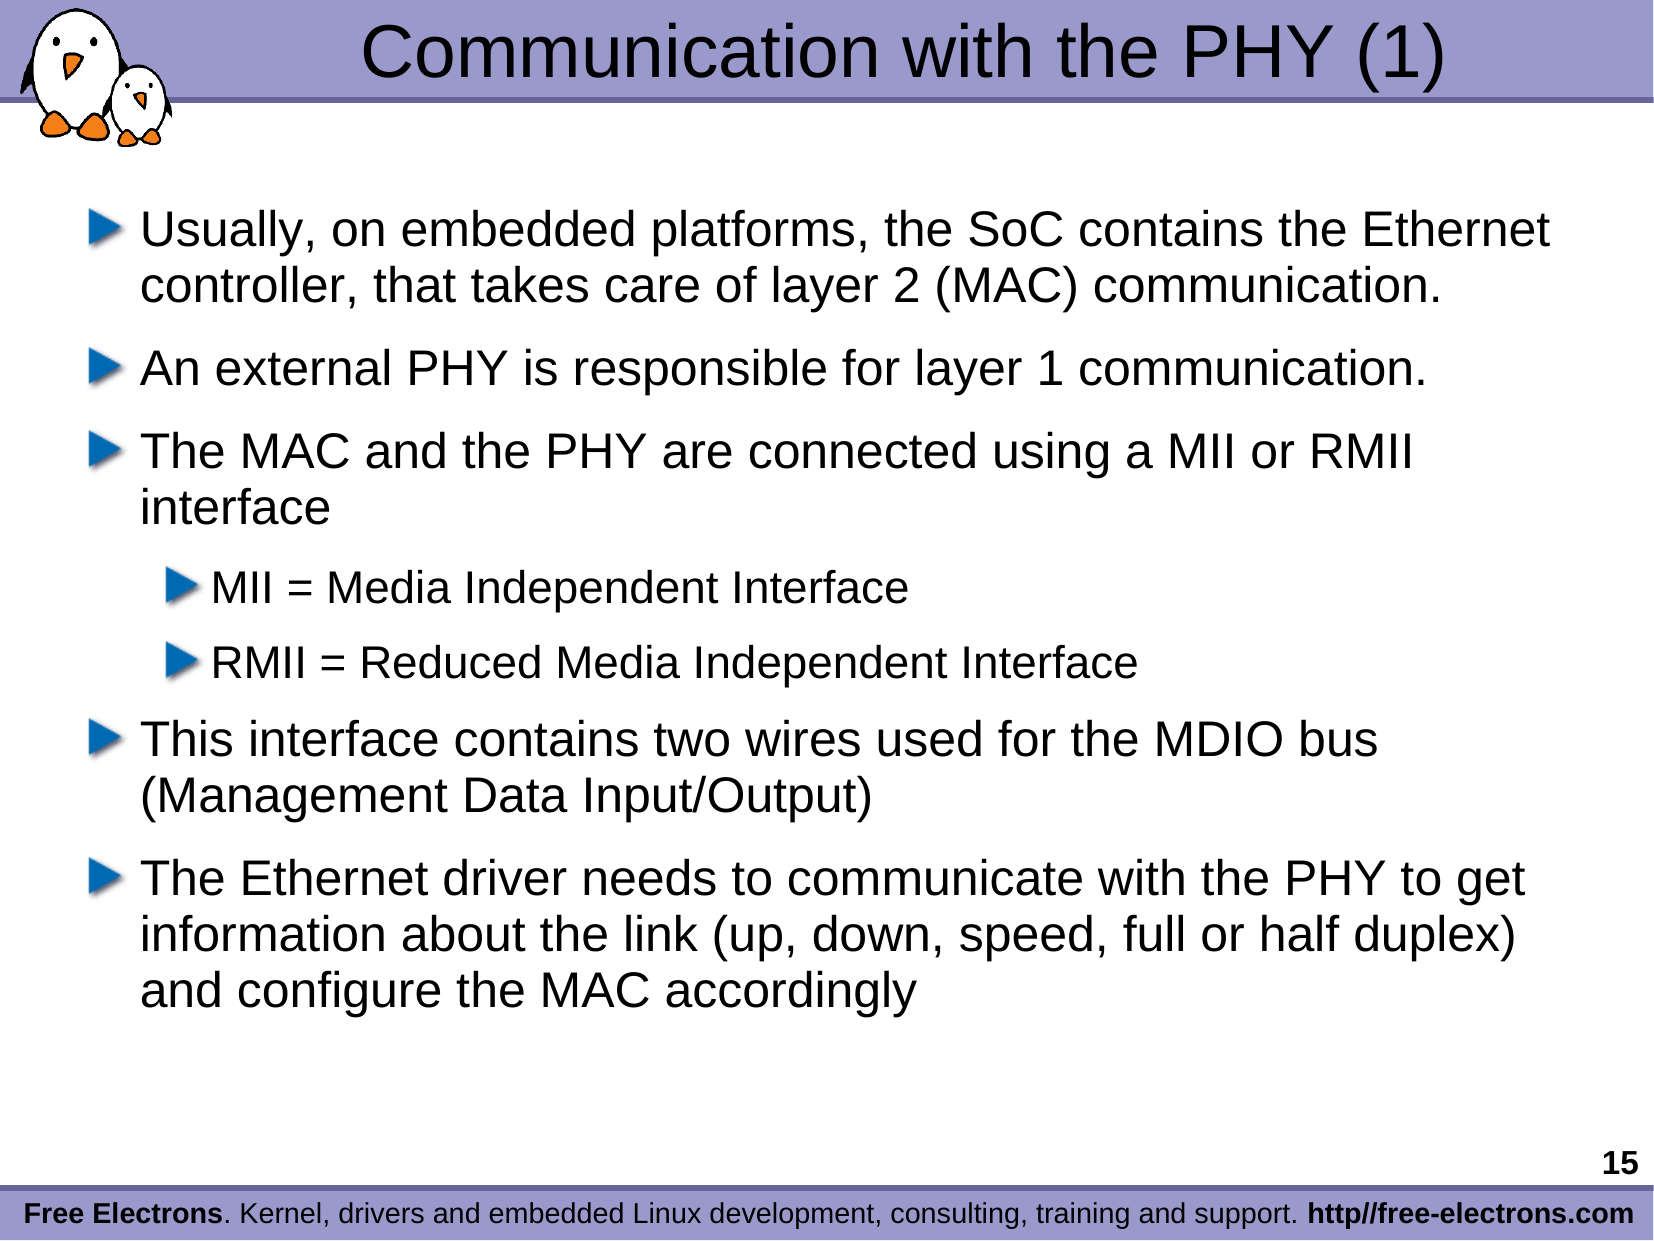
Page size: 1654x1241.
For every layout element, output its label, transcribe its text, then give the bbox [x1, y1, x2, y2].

picture [20, 8, 172, 147]
list Usually, on embedded platforms, the SoC contains the Ethernet controller, that takes care of layer 2 (MAC) communication. An external PHY is responsible for layer 1 communication. The MAC and the PHY are connected using a MII or RMII interface MII = Media Independent Interface RMII = Reduced Media Independent Interface This interface contains two wires used for the MDIO bus (Management Data Input/Output) The Ethernet driver needs to communicate with the PHY to get information about the link (up, down, speed, full or half duplex) and configure the MAC accordingly [68, 201, 1592, 1118]
title Communication with the PHY (1) [178, 4, 1631, 98]
